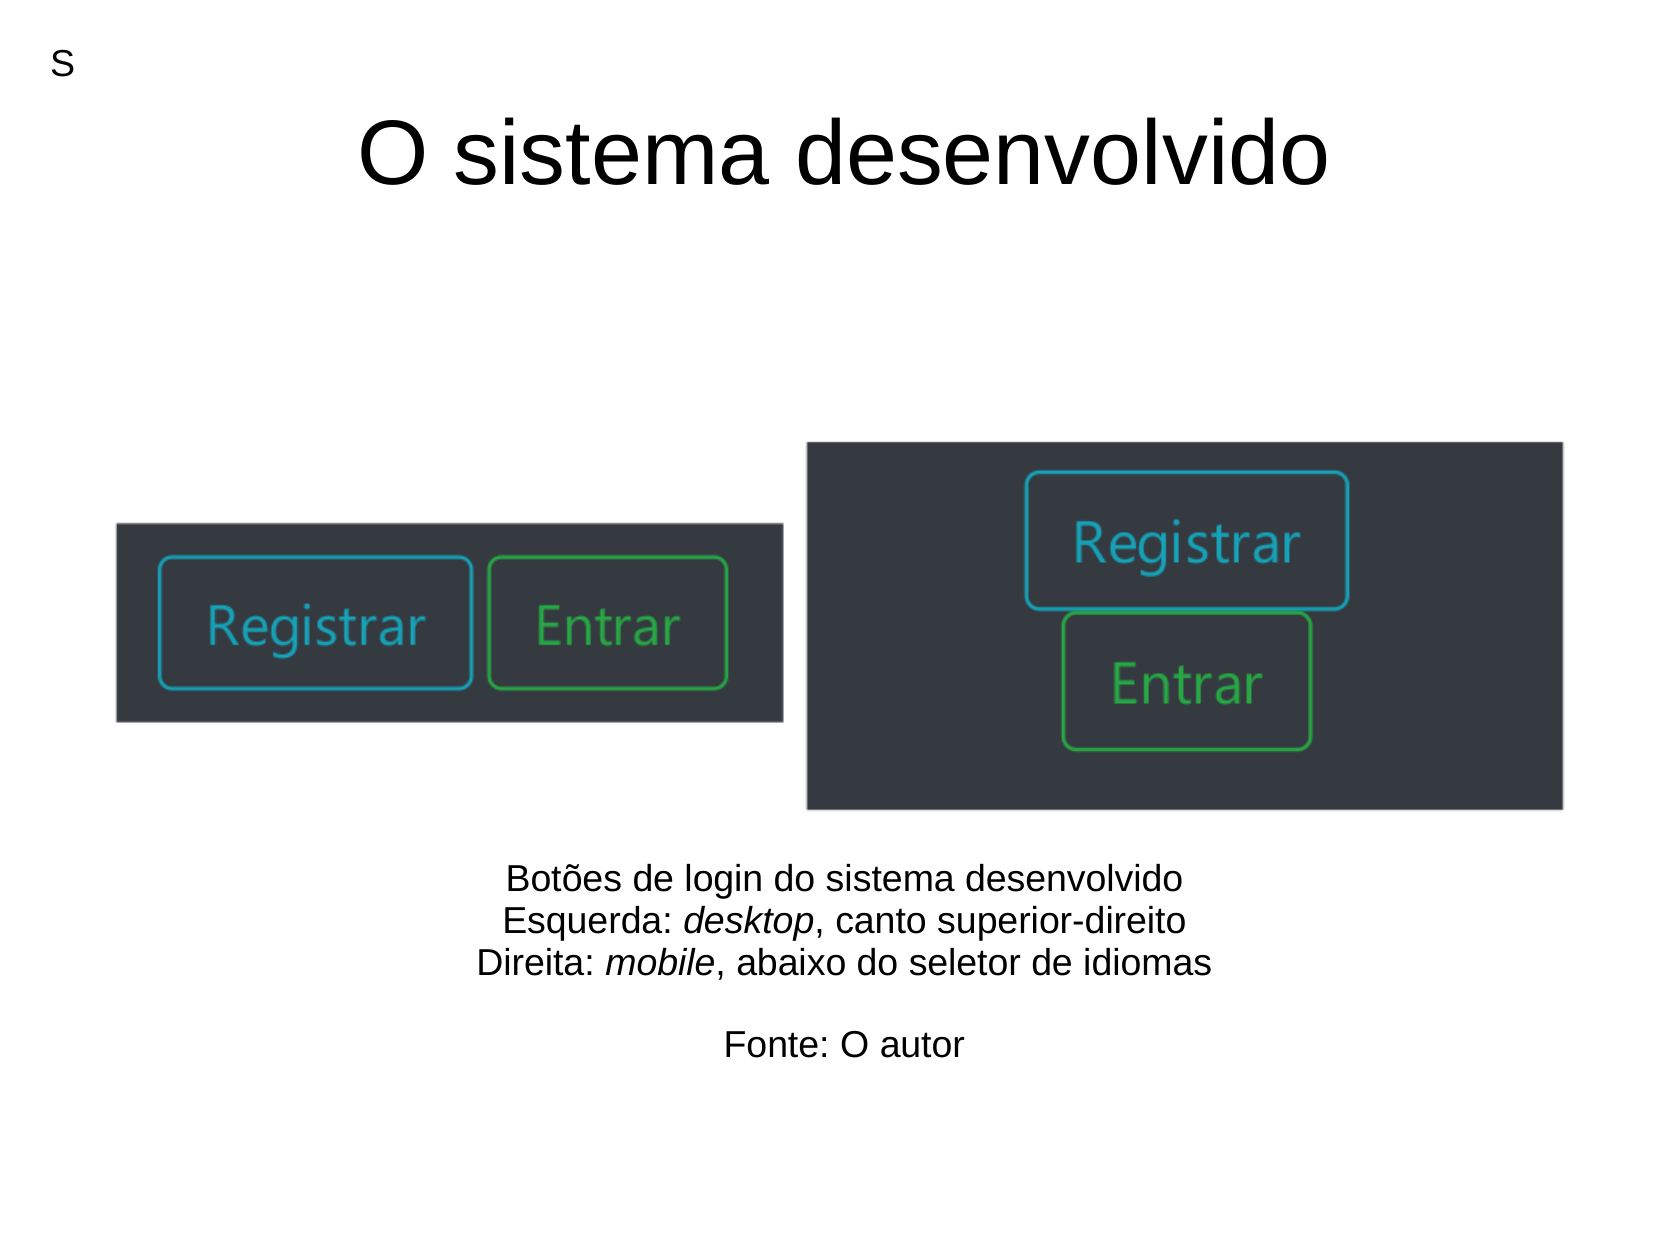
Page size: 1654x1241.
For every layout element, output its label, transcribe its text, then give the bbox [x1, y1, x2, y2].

text_box Fonte: O autor [248, 1015, 1441, 1073]
text_box Botões de login do sistema desenvolvido Esquerda: desktop, canto superior-direito Direita: mobile, abaixo do seletor de idiomas [248, 850, 1441, 992]
text_box S [35, 35, 91, 93]
picture [106, 436, 1574, 818]
title O sistema desenvolvido [82, 49, 1571, 257]
